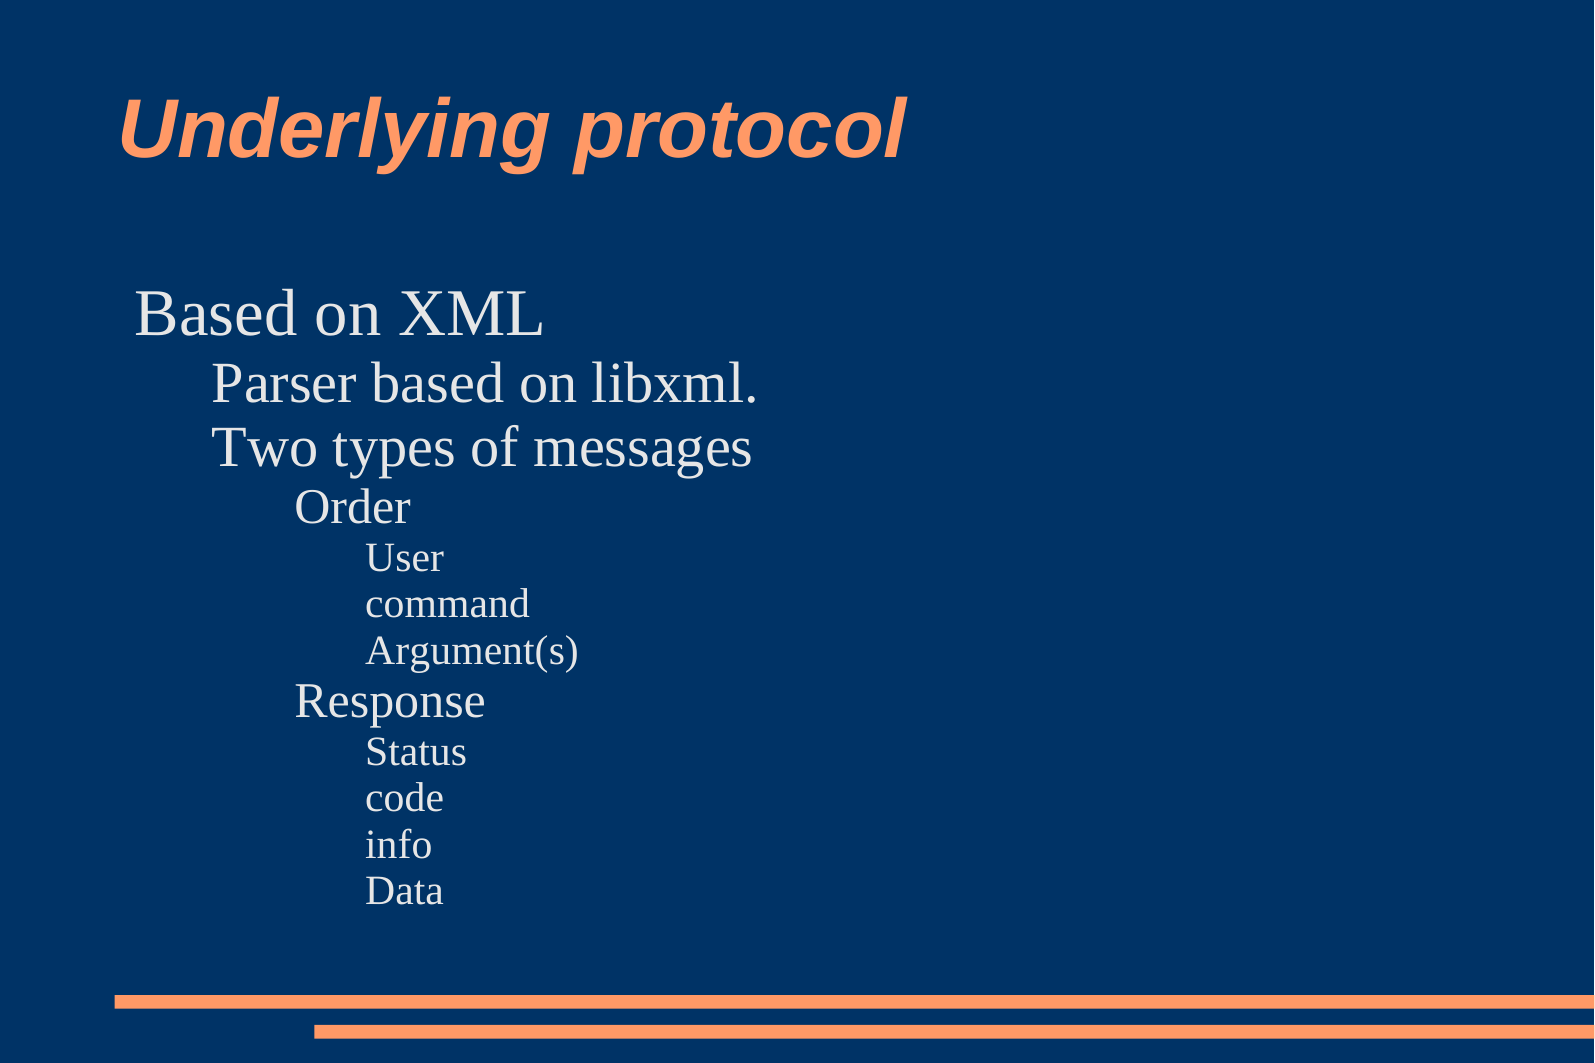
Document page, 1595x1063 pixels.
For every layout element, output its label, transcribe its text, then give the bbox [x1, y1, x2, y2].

list Based on XML Parser based on libxml. Two types of messages Order User command Argument(s) Response Status code info Data [117, 276, 1505, 973]
title Underlying protocol [117, 39, 1479, 218]
